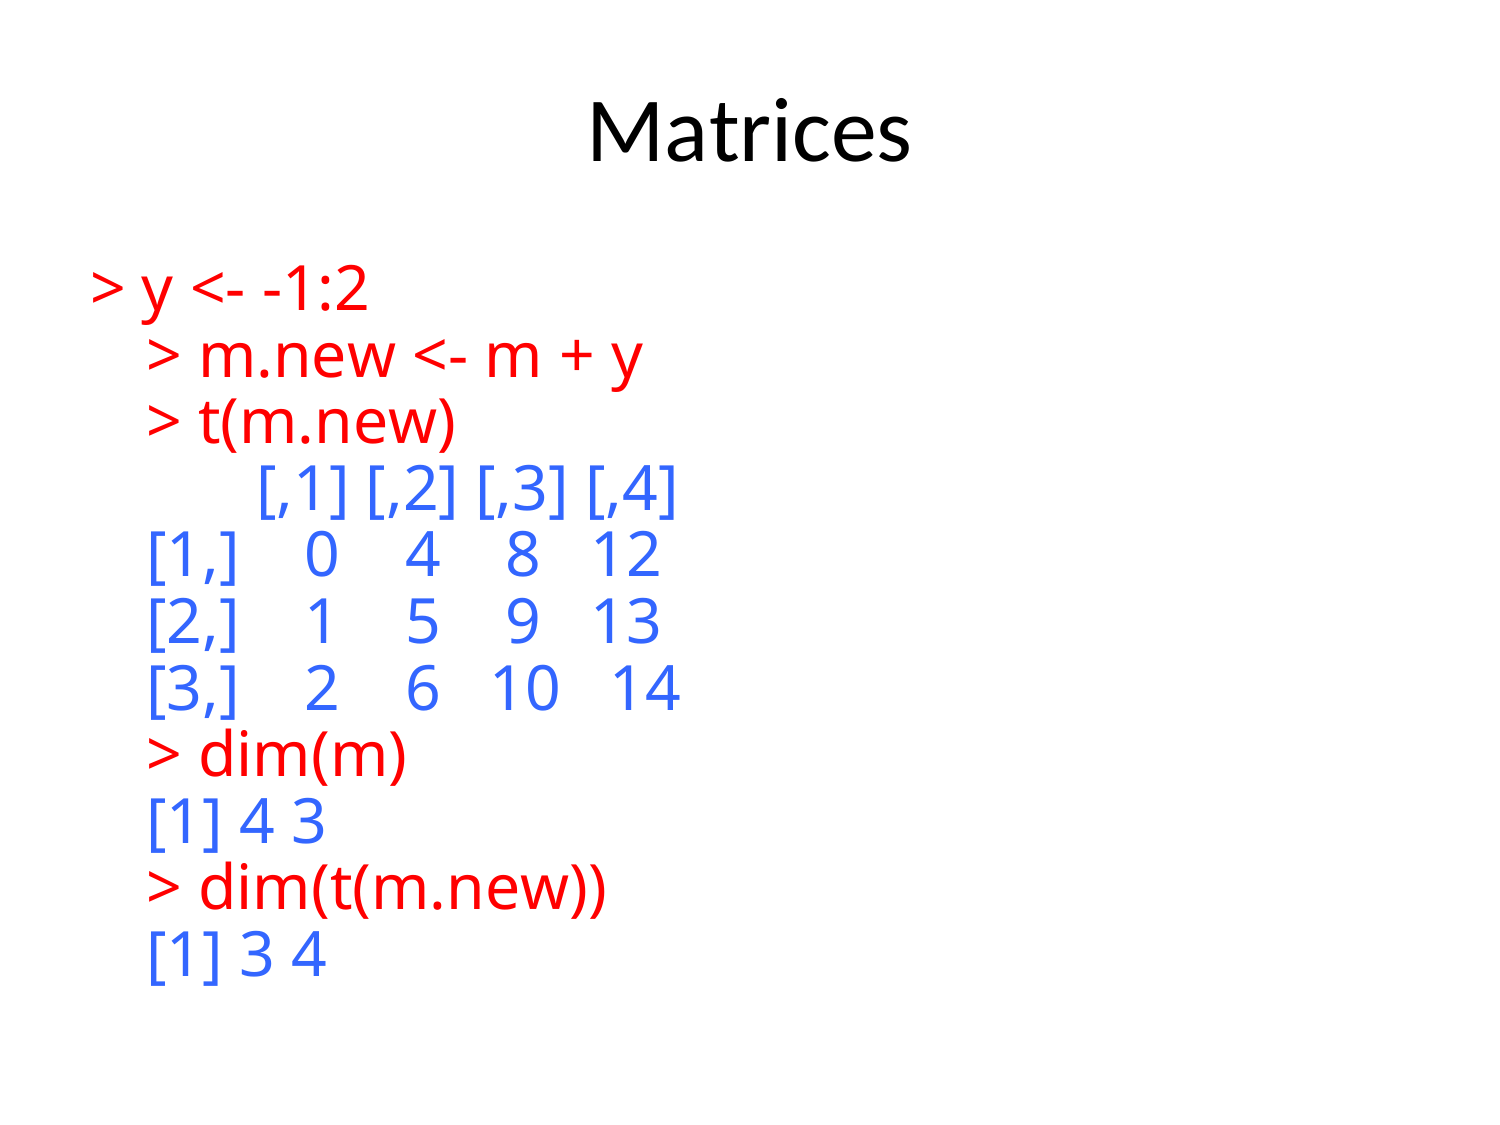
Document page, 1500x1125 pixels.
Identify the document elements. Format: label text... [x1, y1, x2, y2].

title Matrices [75, 45, 1426, 233]
list > y <- -1:2 > m.new <- m + y > t(m.new) [,1] [,2] [,3] [,4] [1,] 0 4 8 12 [2,] 1 5 9 13 [3,] 2 6 10 14 > dim(m) [1] 4 3 > dim(t(m.new)) [1] 3 4 [75, 262, 1426, 1006]
